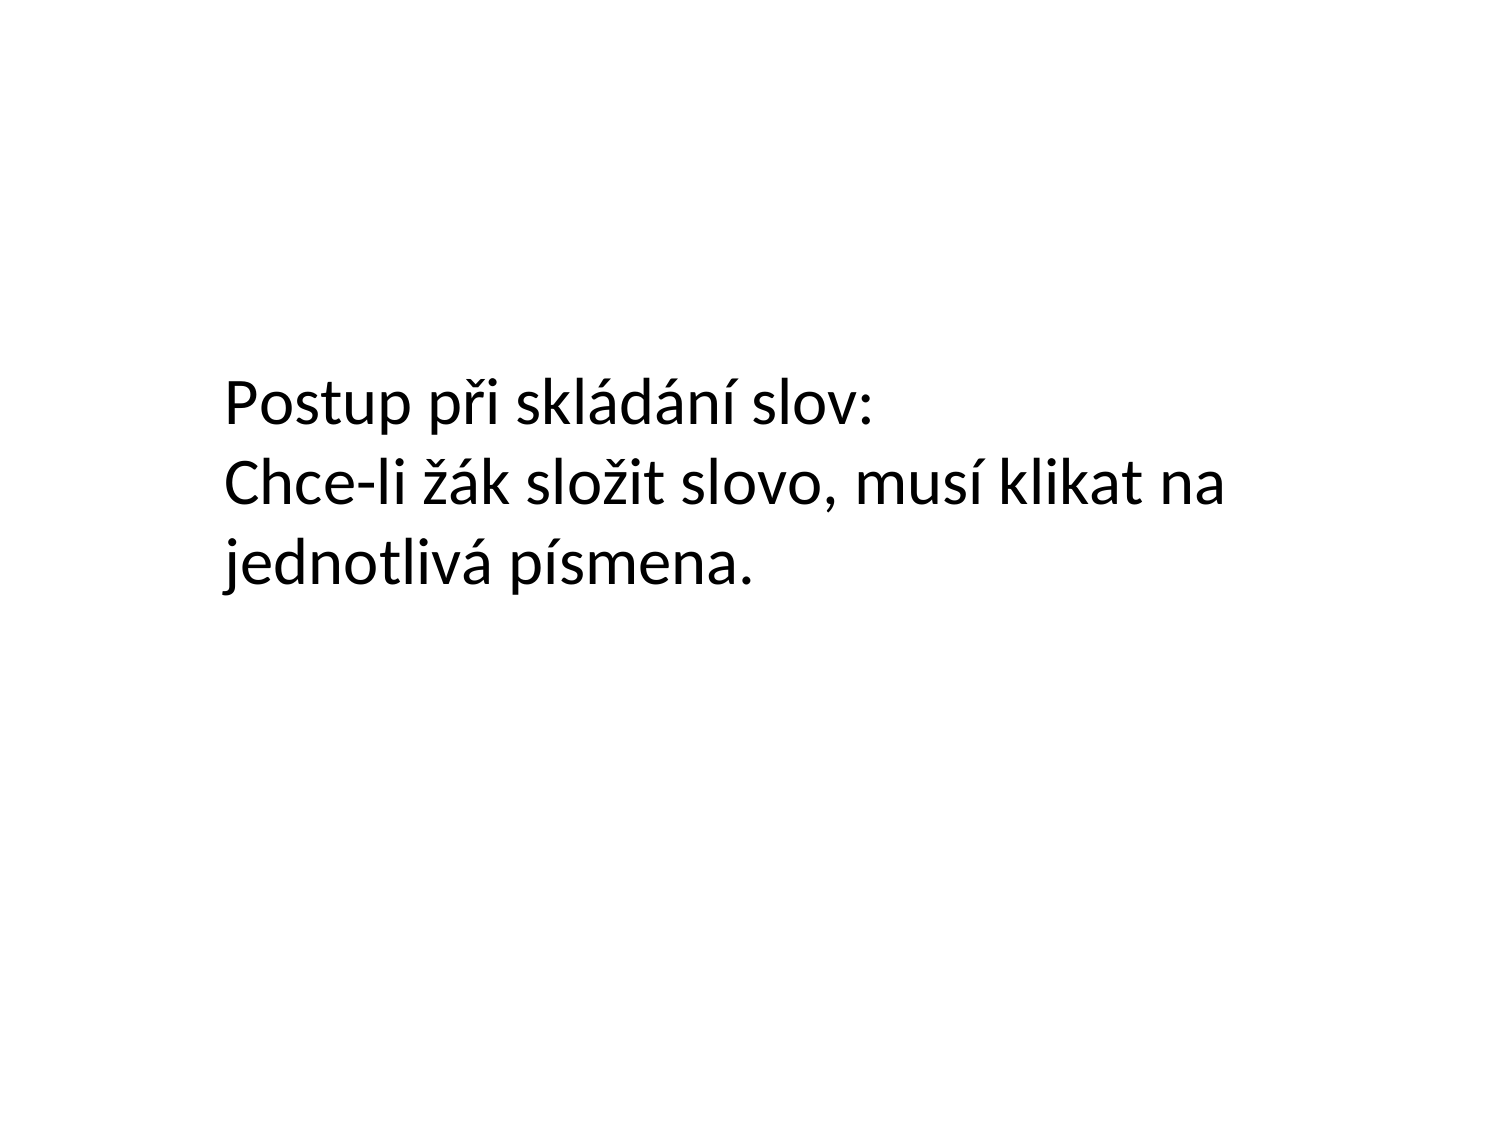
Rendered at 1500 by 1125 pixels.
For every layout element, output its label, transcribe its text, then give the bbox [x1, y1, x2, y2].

text_box Postup při skládání slov: Chce-li žák složit slovo, musí klikat na jednotlivá písmena. [209, 349, 1242, 606]
